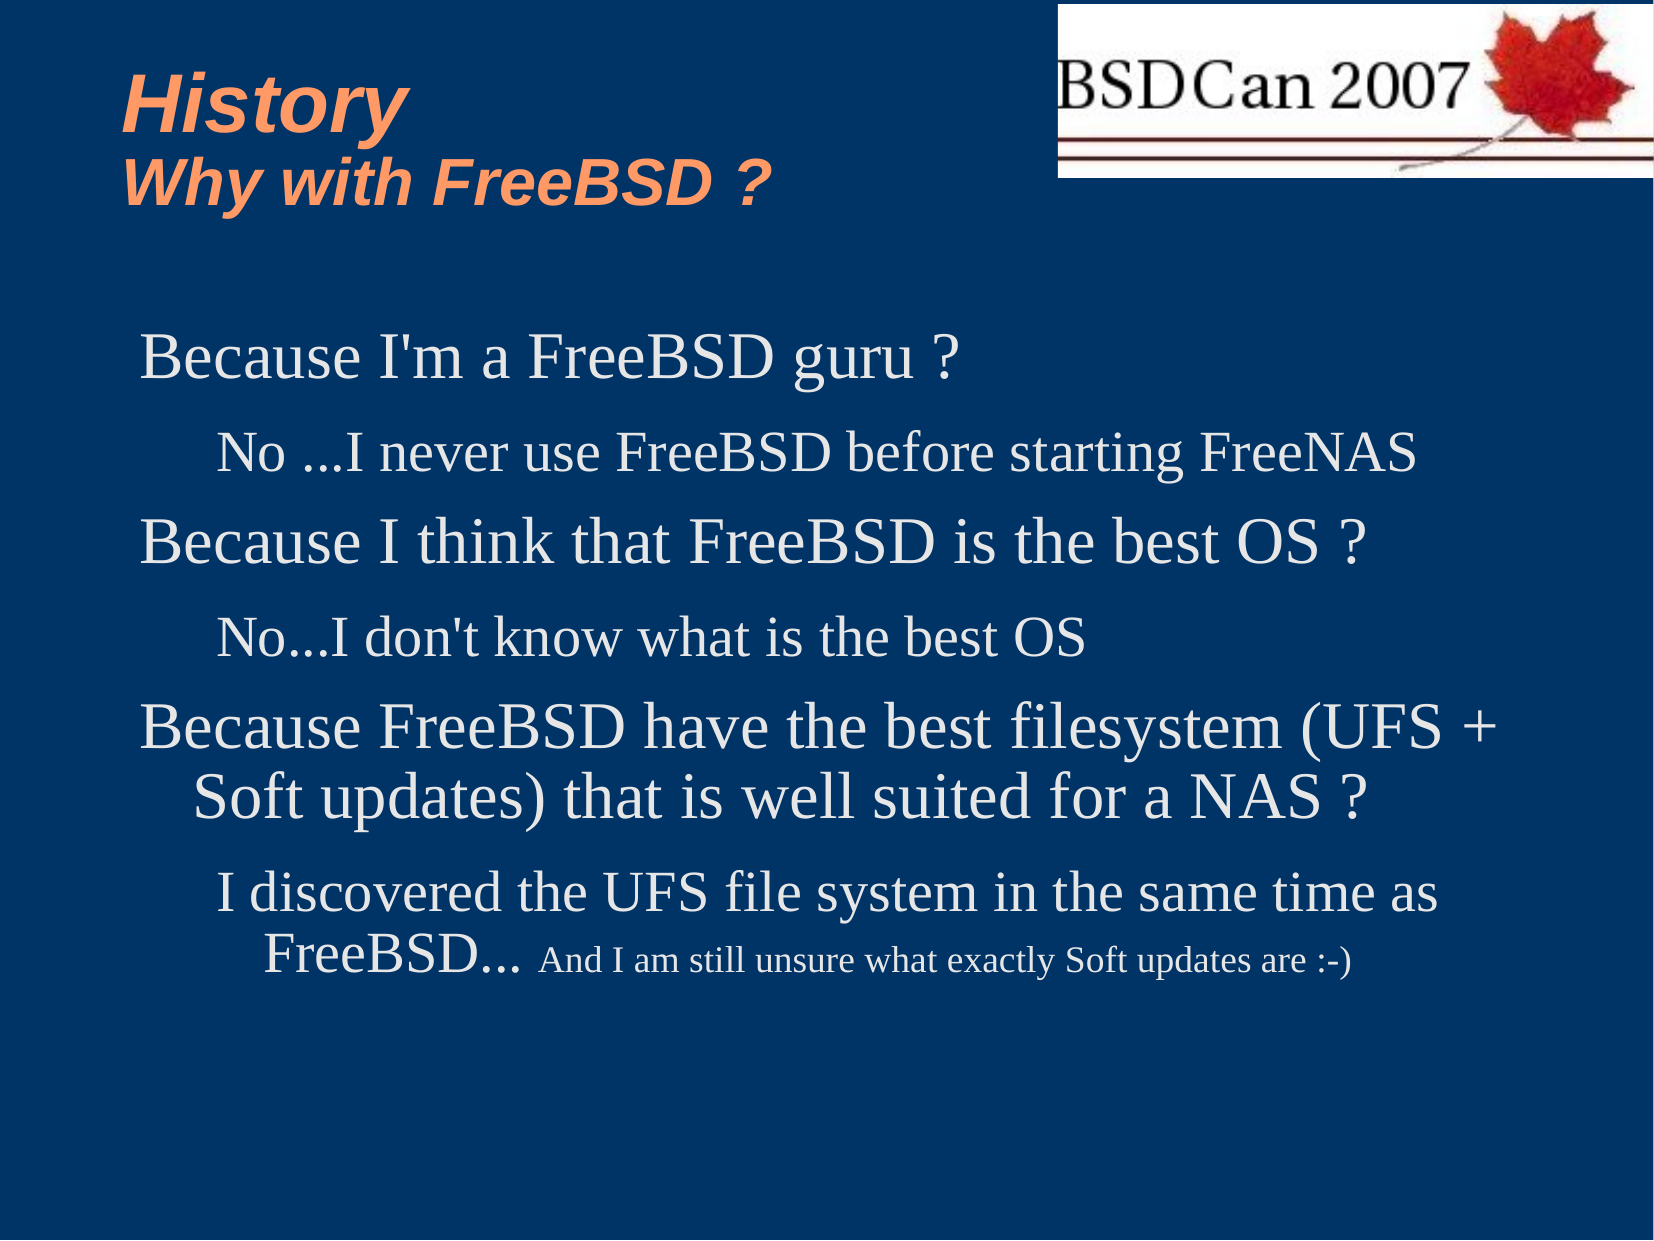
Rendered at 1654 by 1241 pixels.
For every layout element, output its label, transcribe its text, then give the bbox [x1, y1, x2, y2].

picture [1057, 4, 1654, 178]
title History Why with FreeBSD ? [121, 46, 1534, 237]
list Because I'm a FreeBSD guru ? No ...I never use FreeBSD before starting FreeNAS Because I think that FreeBSD is the best OS ? No...I don't know what is the best OS Because FreeBSD have the best filesystem (UFS + Soft updates) that is well suited for a NAS ? I discovered the UFS file system in the same time as FreeBSD... And I am still unsure what exactly Soft updates are :-) [121, 322, 1561, 1080]
